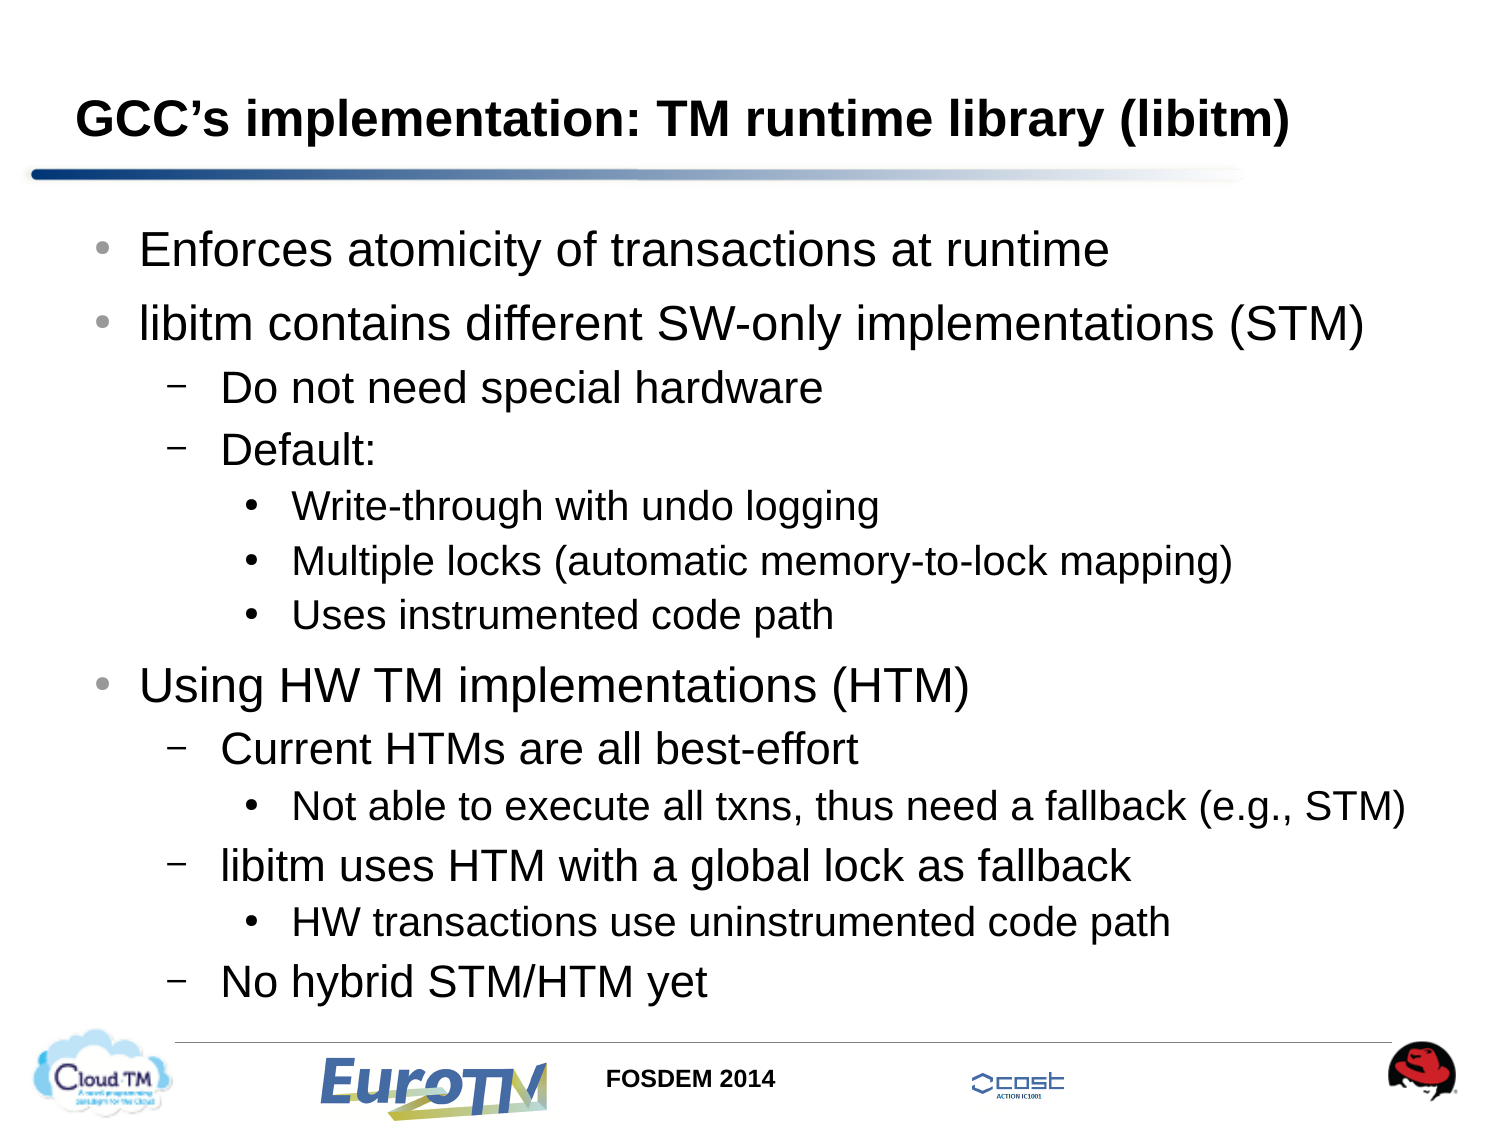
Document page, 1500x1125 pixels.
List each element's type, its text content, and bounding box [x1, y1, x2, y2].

picture [315, 1053, 555, 1125]
picture [16, 160, 75, 189]
picture [29, 1025, 175, 1120]
list Enforces atomicity of transactions at runtime libitm contains different SW-only implementations (STM) Do not need special hardware Default: Write-through with undo logging Multiple locks (automatic memory-to-lock mapping) Uses instrumented code path Using HW TM implementations (HTM) Current HTMs are all best-effort Not able to execute all txns, thus need a fallback (e.g., STM) libitm uses HTM with a global lock as fallback HW transactions use uninstrumented code path No hybrid STM/HTM yet [78, 222, 1429, 1009]
picture [1387, 1039, 1463, 1110]
title GCC’s implementation: TM runtime library (libitm) [75, 34, 1425, 205]
